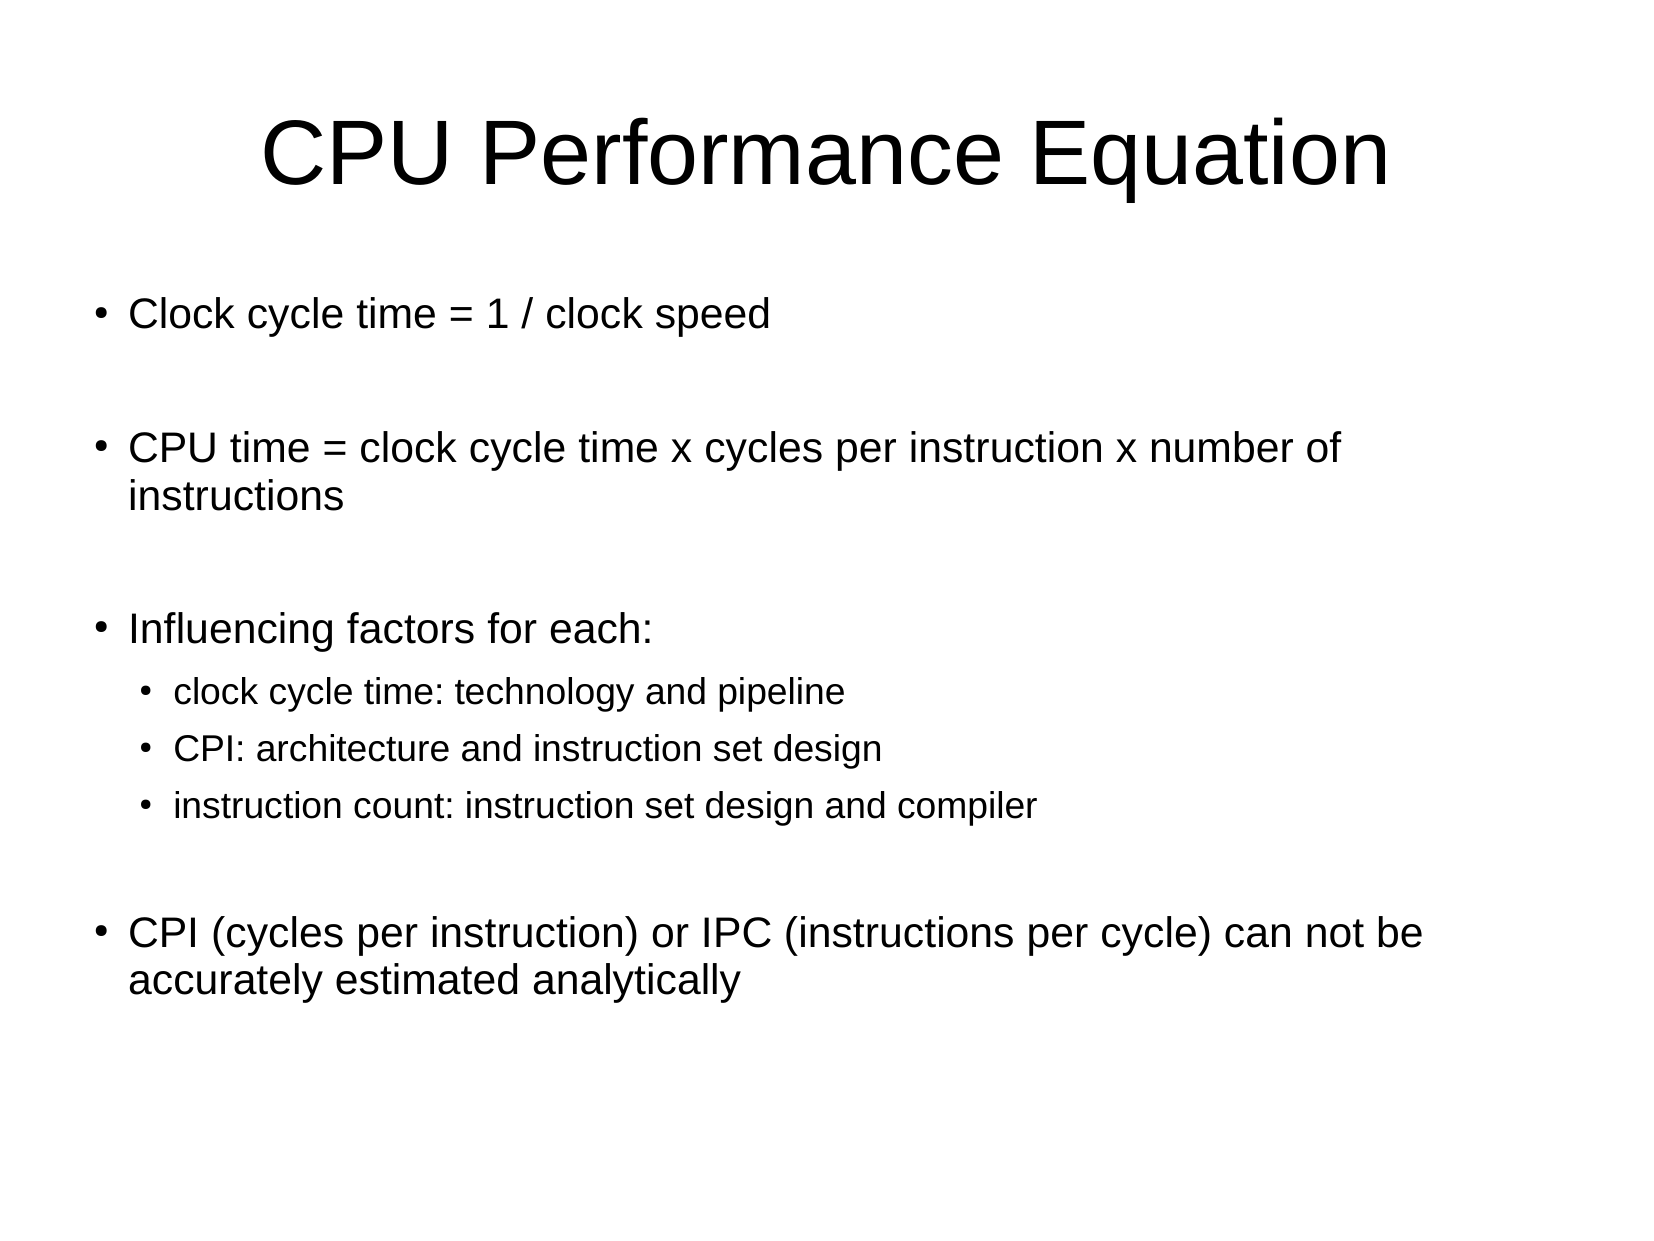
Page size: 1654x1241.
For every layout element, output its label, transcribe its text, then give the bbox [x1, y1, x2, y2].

title CPU Performance Equation [82, 101, 1571, 205]
list Clock cycle time = 1 / clock speed CPU time = clock cycle time x cycles per instruction x number of instructions Influencing factors for each: clock cycle time: technology and pipeline CPI: architecture and instruction set design instruction count: instruction set design and compiler CPI (cycles per instruction) or IPC (instructions per cycle) can not be accurately estimated analytically [82, 290, 1571, 1010]
